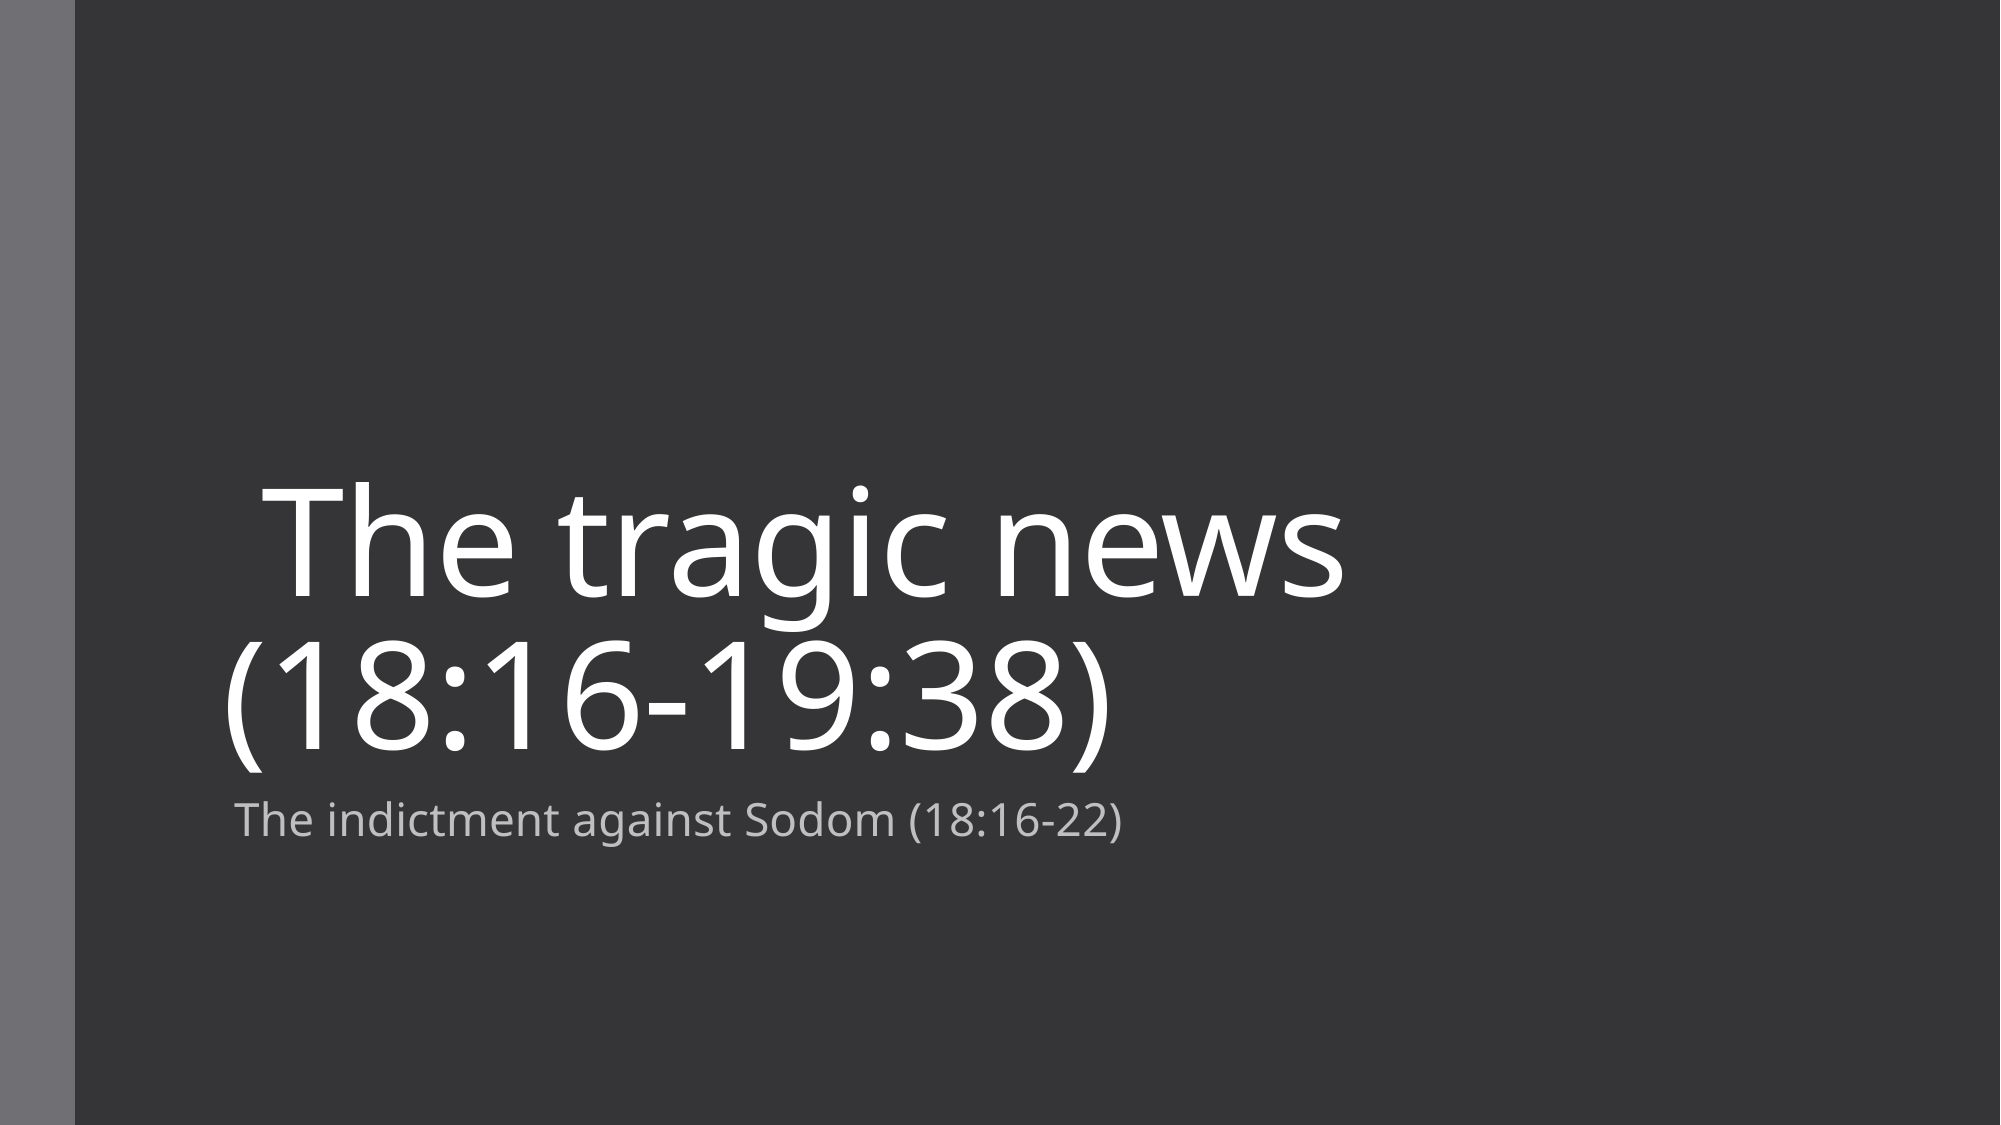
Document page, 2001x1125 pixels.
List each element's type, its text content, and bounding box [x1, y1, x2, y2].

title The tragic news (18:16-19:38) [206, 124, 1752, 787]
subtitle The indictment against Sodom (18:16-22) [206, 787, 1752, 1066]
